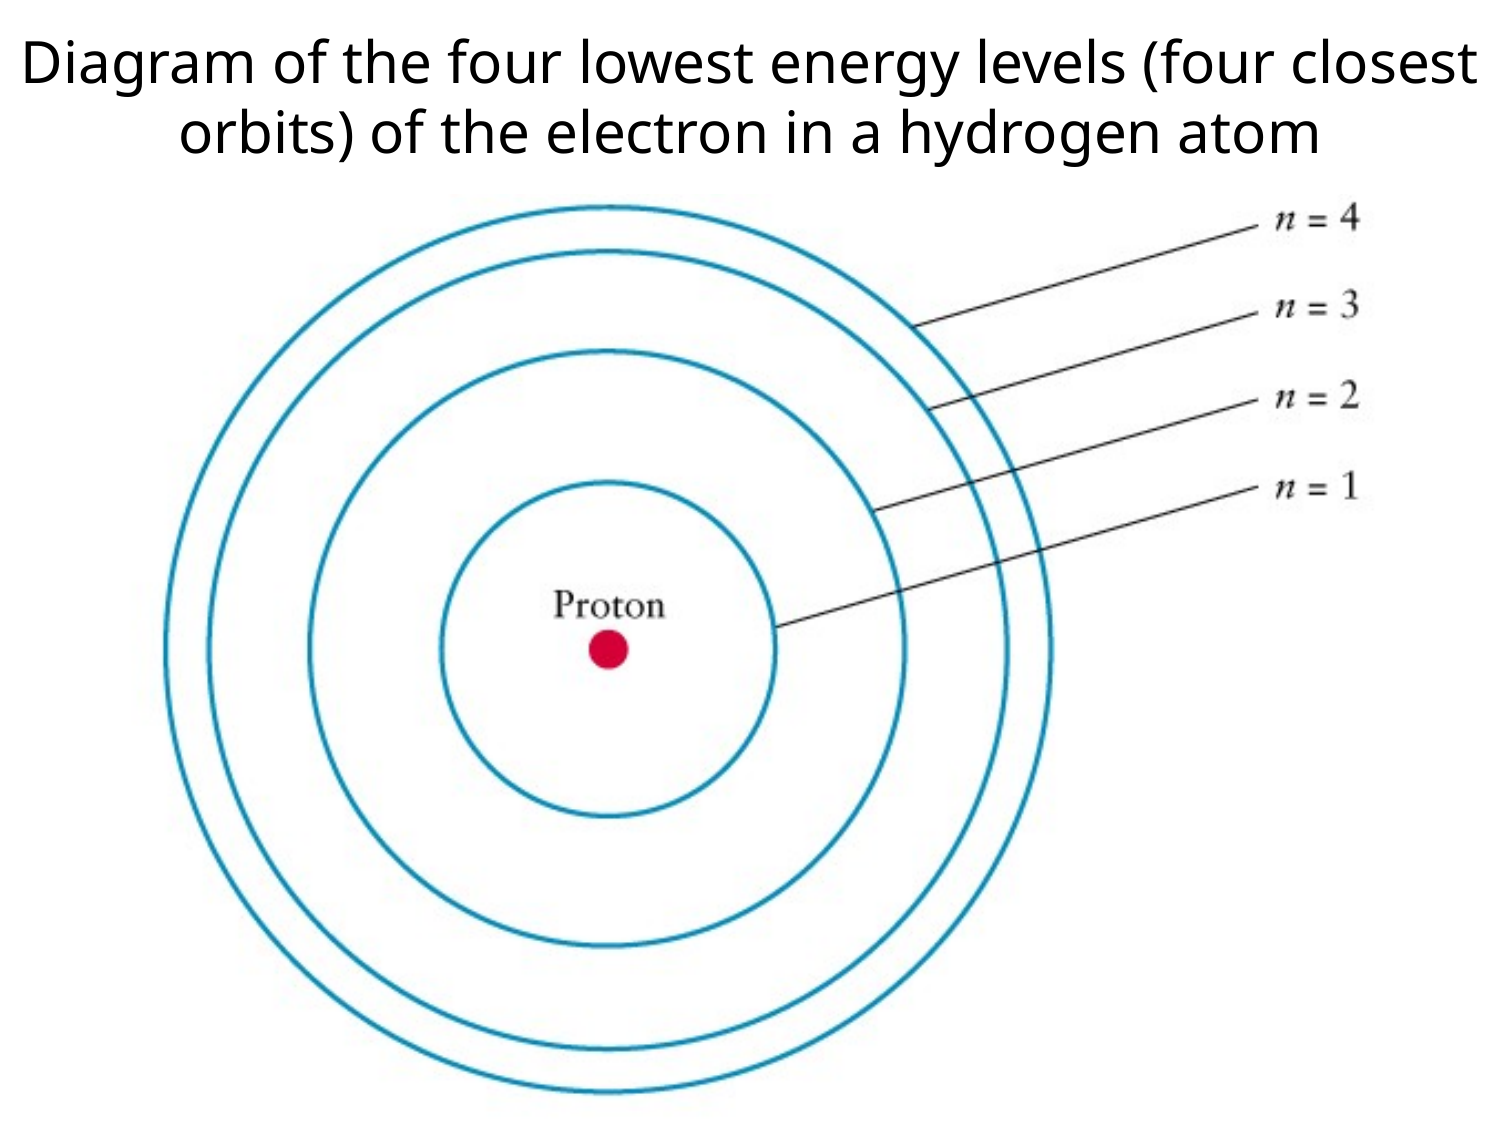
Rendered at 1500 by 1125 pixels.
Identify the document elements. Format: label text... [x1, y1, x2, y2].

text_box Diagram of the four lowest energy levels (four closest orbits) of the electron in a hydrogen atom [0, 17, 1500, 173]
picture [62, 194, 1463, 1125]
